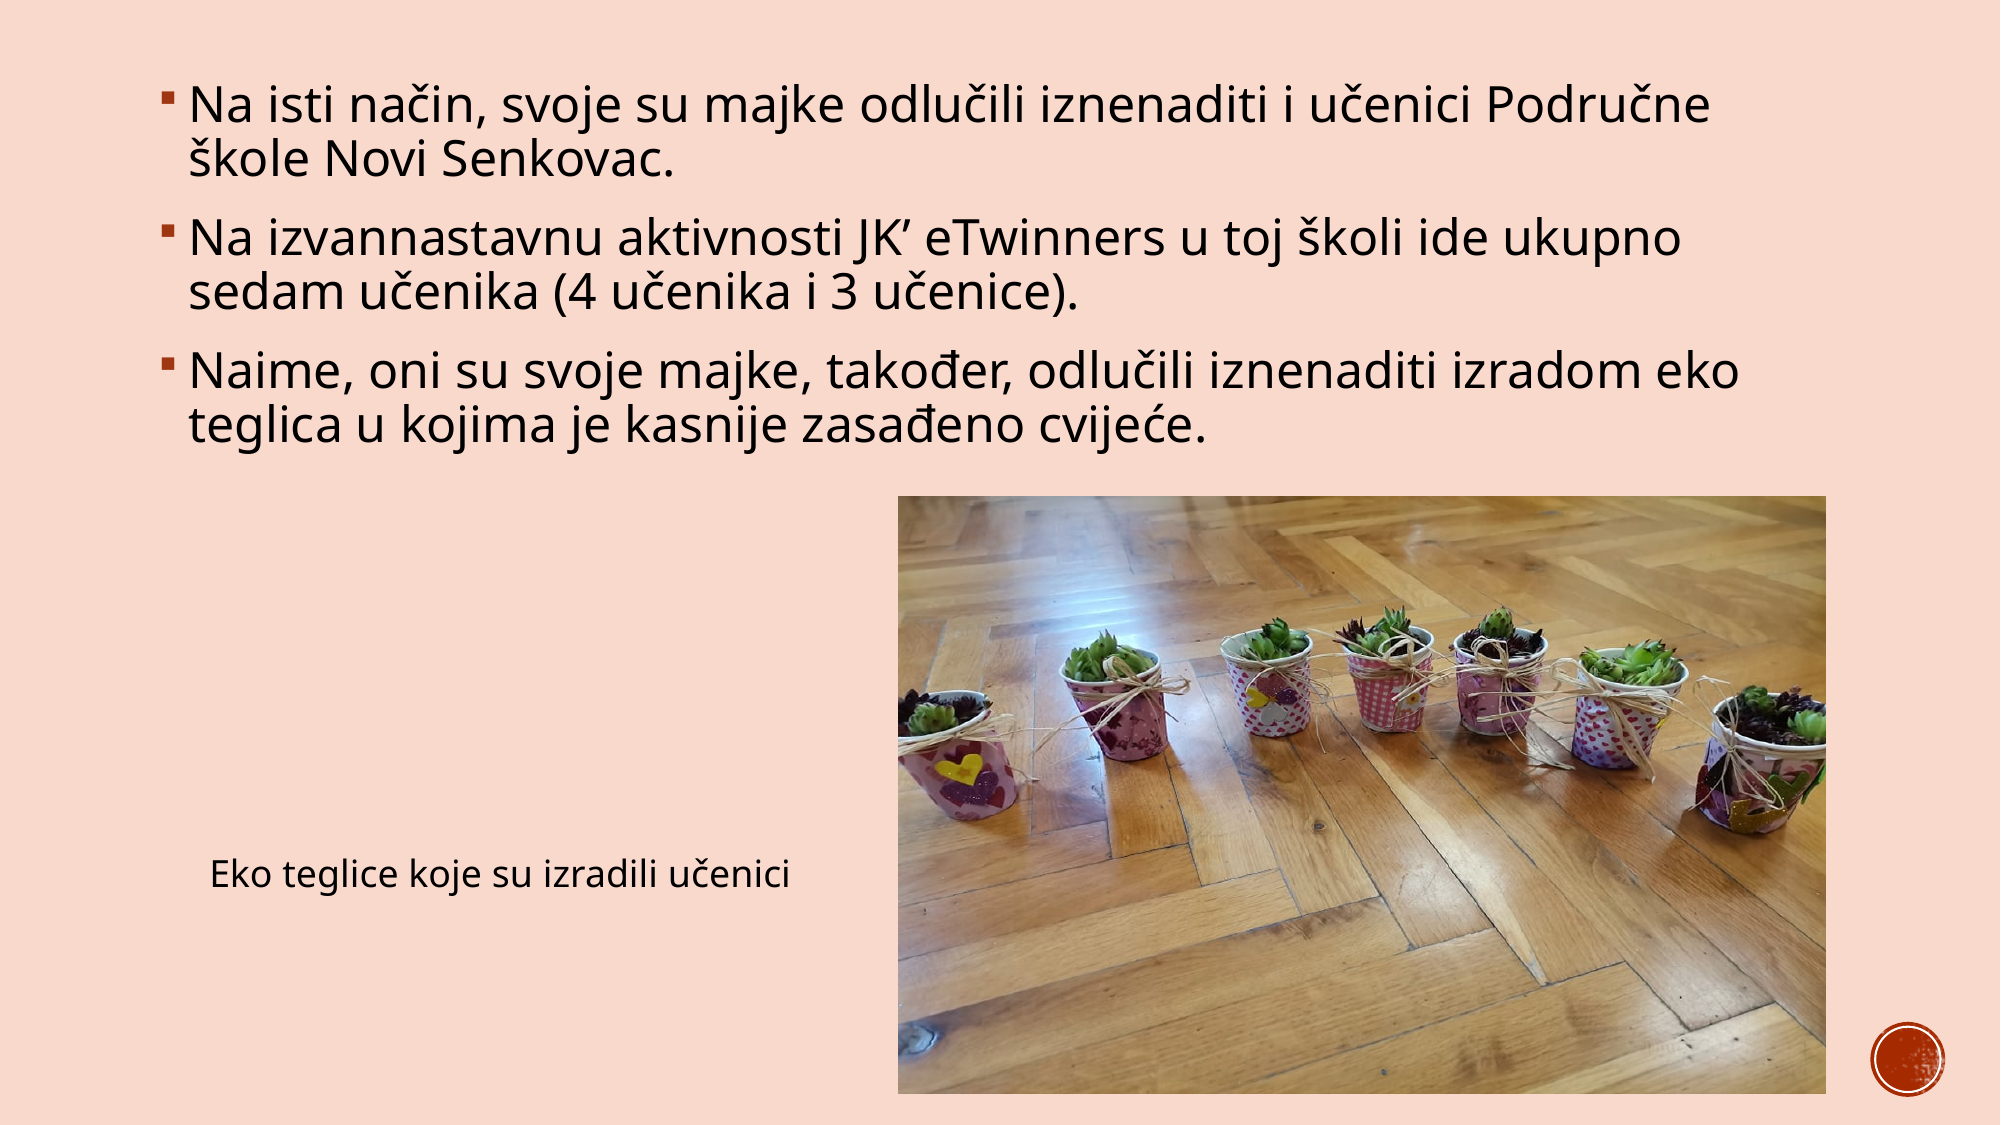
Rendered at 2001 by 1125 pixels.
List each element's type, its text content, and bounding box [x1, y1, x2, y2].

text_box Na isti način, svoje su majke odlučili iznenaditi i učenici Područne škole Novi Senkovac. Na izvannastavnu aktivnosti JK’ eTwinners u toj školi ide ukupno sedam učenika (4 učenika i 3 učenice). Naime, oni su svoje majke, također, odlučili iznenaditi izradom eko teglica u kojima je kasnije zasađeno cvijeće. [143, 72, 1794, 466]
picture [1870, 1021, 1946, 1097]
text_box Eko teglice koje su izradili učenici [194, 842, 899, 903]
picture [898, 496, 1826, 1094]
